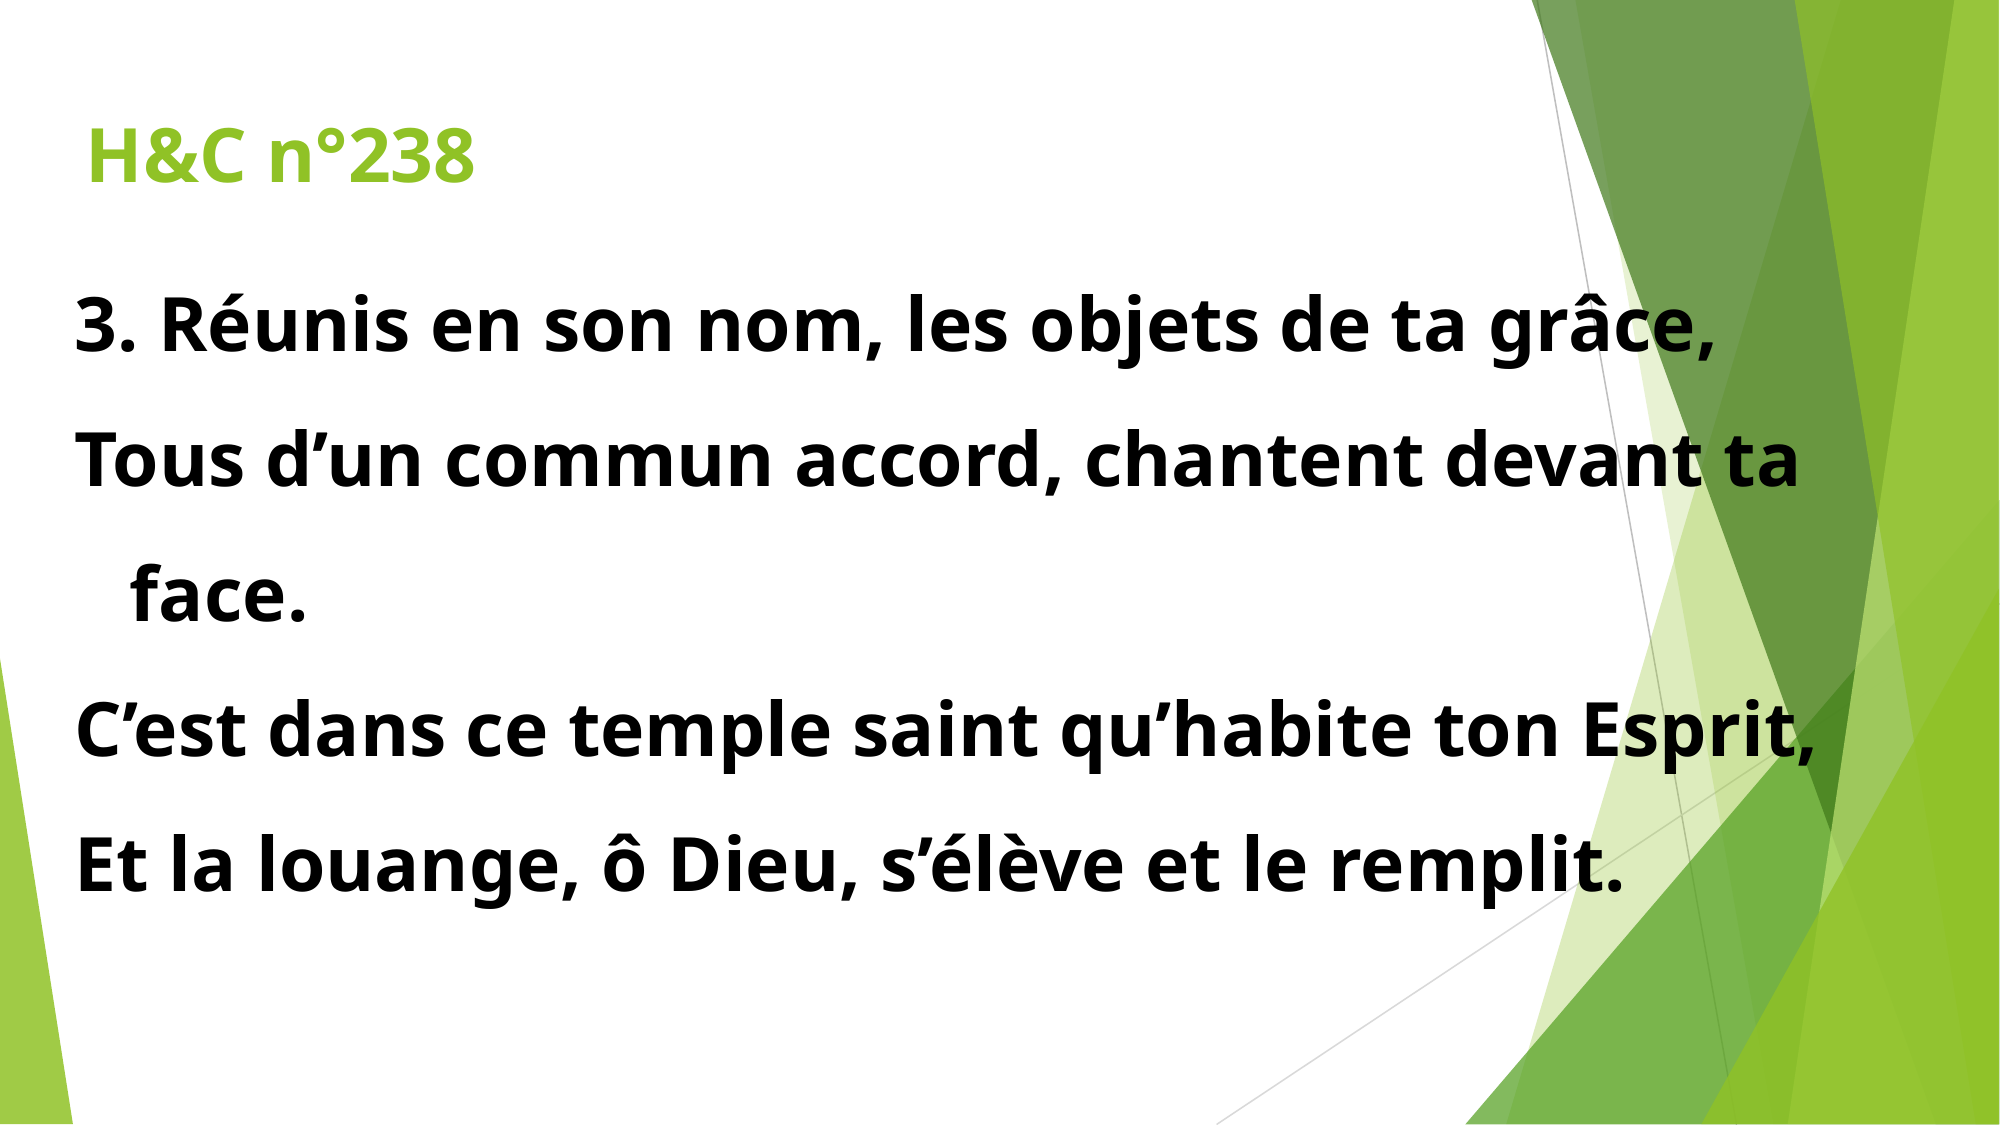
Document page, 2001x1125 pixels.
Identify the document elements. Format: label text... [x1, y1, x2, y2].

text_box H&C n°238 [70, 99, 1522, 224]
text_box 3. Réunis en son nom, les objets de ta grâce, Tous d’un commun accord, chantent devant ta face. C’est dans ce temple saint qu’habite ton Esprit, Et la louange, ô Dieu, s’élève et le remplit. [59, 224, 1949, 1063]
